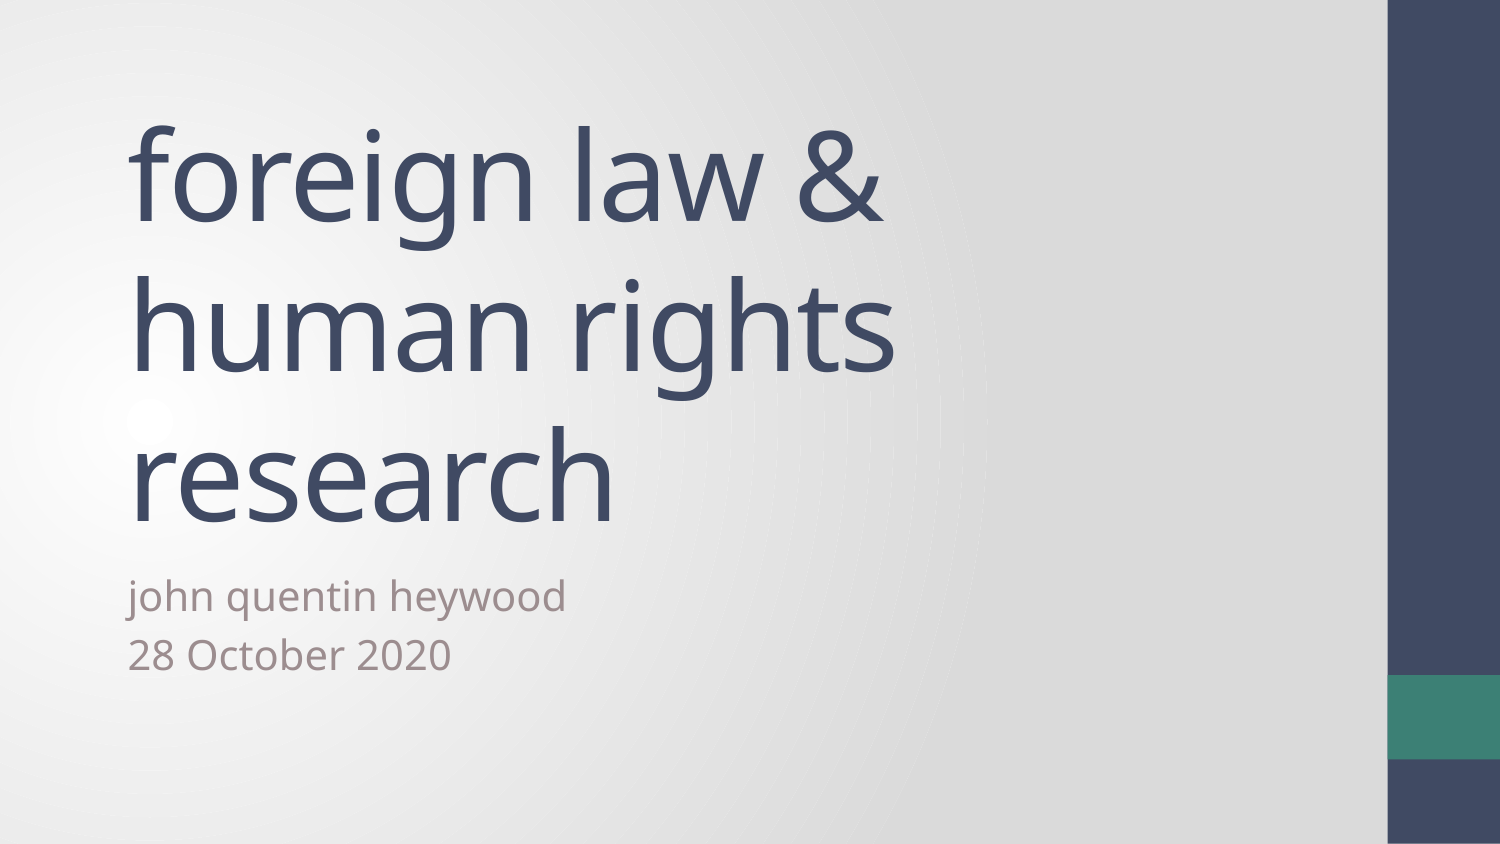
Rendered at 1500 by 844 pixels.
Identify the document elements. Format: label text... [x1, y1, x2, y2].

subtitle john quentin heywood 28 October 2020 [112, 562, 1173, 694]
title foreign law & human rights research [112, 234, 1350, 554]
